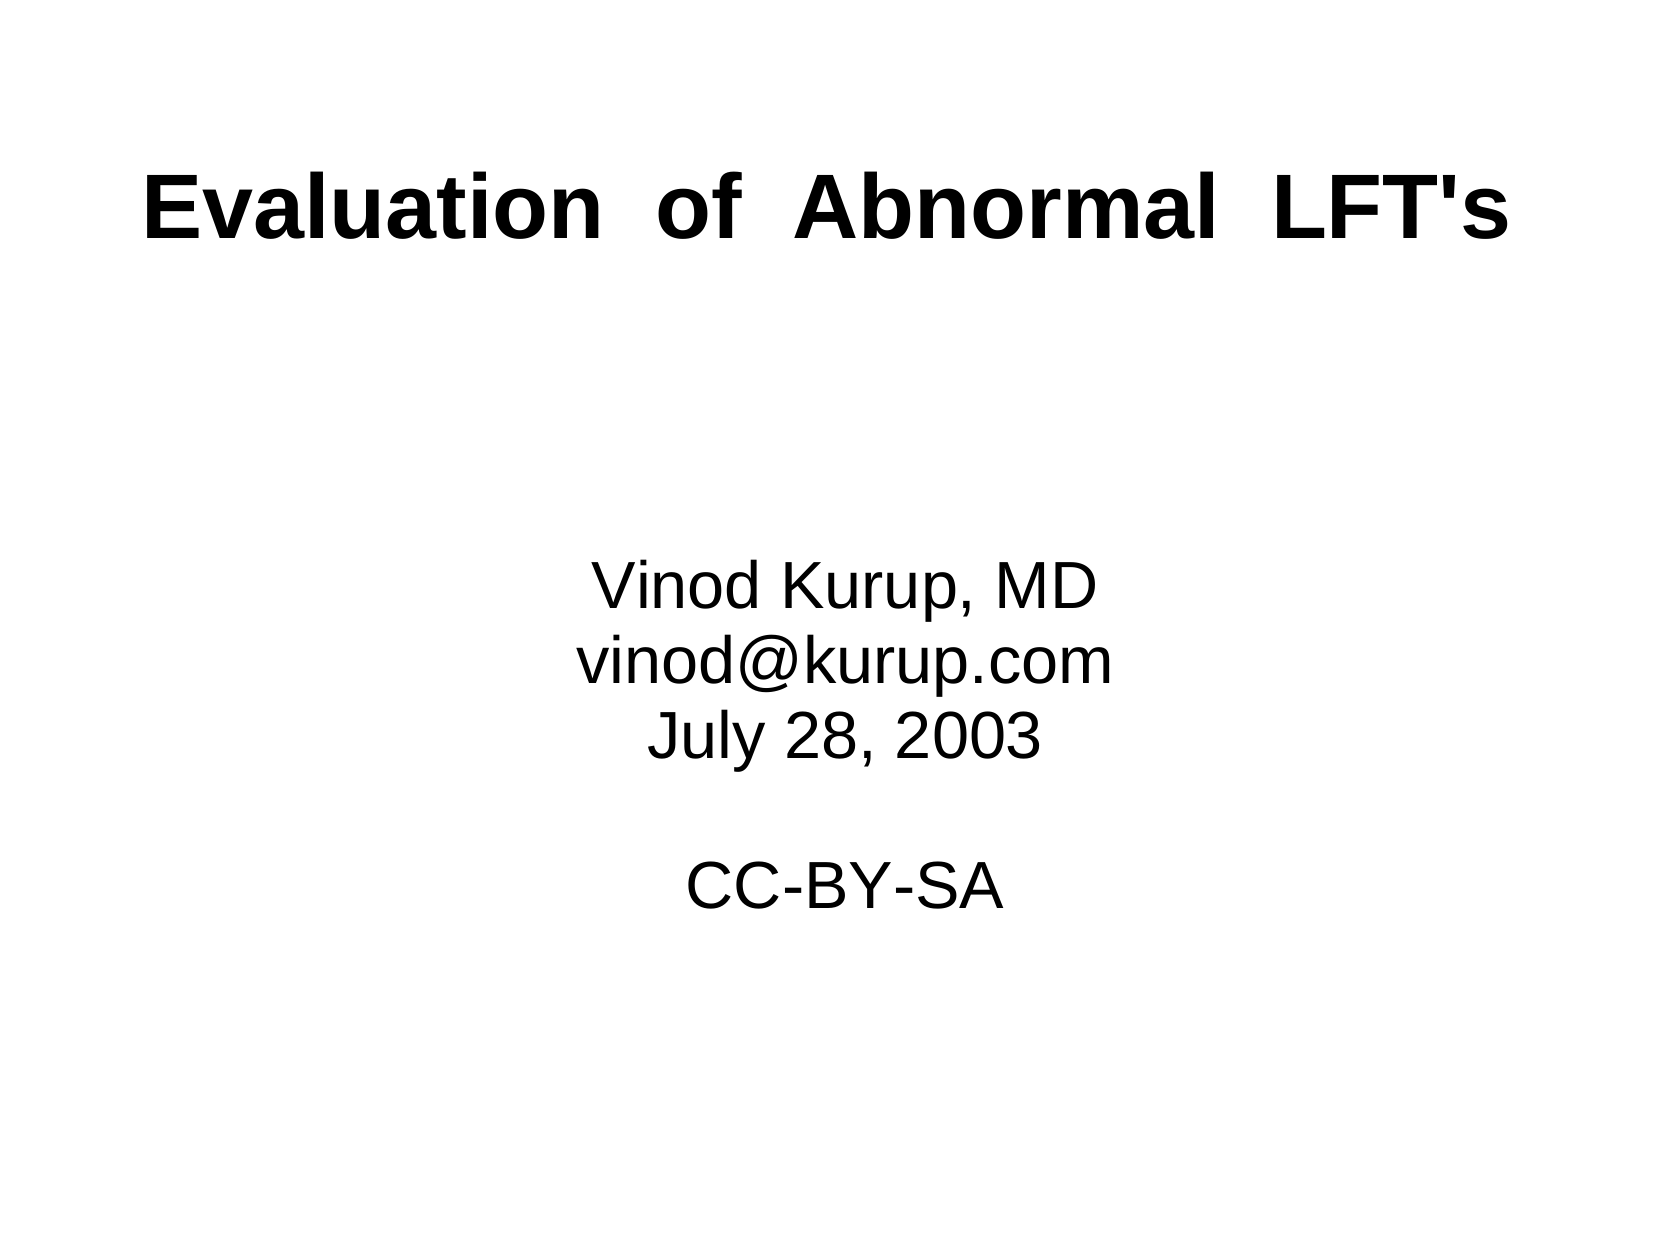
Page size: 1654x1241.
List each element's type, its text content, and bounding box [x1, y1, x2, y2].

title Evaluation of Abnormal LFT's [121, 102, 1534, 311]
subtitle Vinod Kurup, MD vinod@kurup.com July 28, 2003 CC-BY-SA [121, 344, 1534, 1127]
